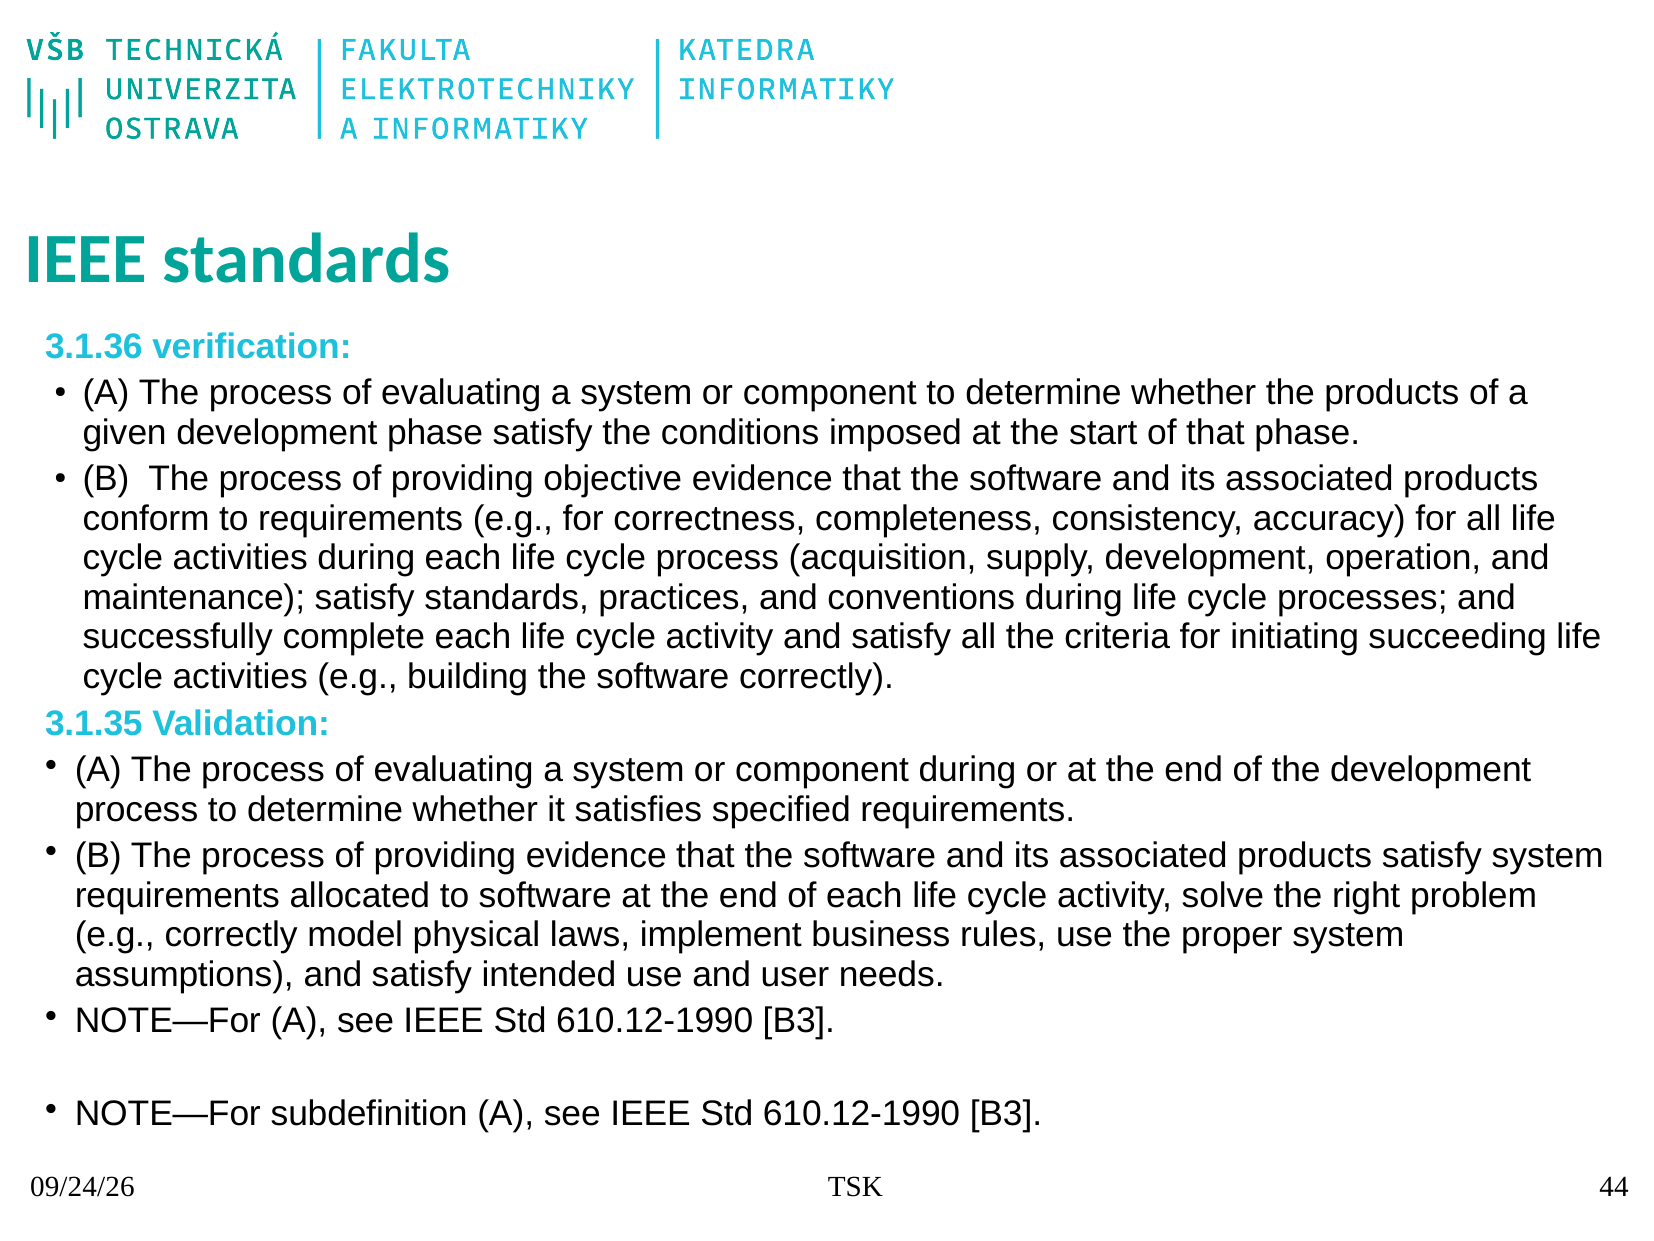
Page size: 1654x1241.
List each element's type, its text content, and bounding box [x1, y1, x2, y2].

picture [26, 31, 894, 139]
title IEEE standards [24, 169, 1629, 300]
list 3.1.36 verification: (A) The process of evaluating a system or component to determine whether the products of a given development phase satisfy the conditions imposed at the start of that phase. (B) The process of providing objective evidence that the software and its associated products conform to requirements (e.g., for correctness, completeness, consistency, accuracy) for all life cycle activities during each life cycle process (acquisition, supply, development, operation, and maintenance); satisfy standards, practices, and conventions during life cycle processes; and successfully complete each life cycle activity and satisfy all the criteria for initiating succeeding life cycle activities (e.g., building the software correctly). 3.1.35 Validation: (A) The process of evaluating a system or component during or at the end of the development process to determine whether it satisfies specified requirements. (B) The process of providing evidence that the software and its associated products satisfy system requirements allocated to software at the end of each life cycle activity, solve the right problem (e.g., correctly model physical laws, implement business rules, use the proper system assumptions), and satisfy intended use and user needs. NOTE—For (A), see IEEE Std 610.12-1990 [B3]. NOTE—For subdefinition (A), see IEEE Std 610.12-1990 [B3]. [30, 318, 1629, 1146]
